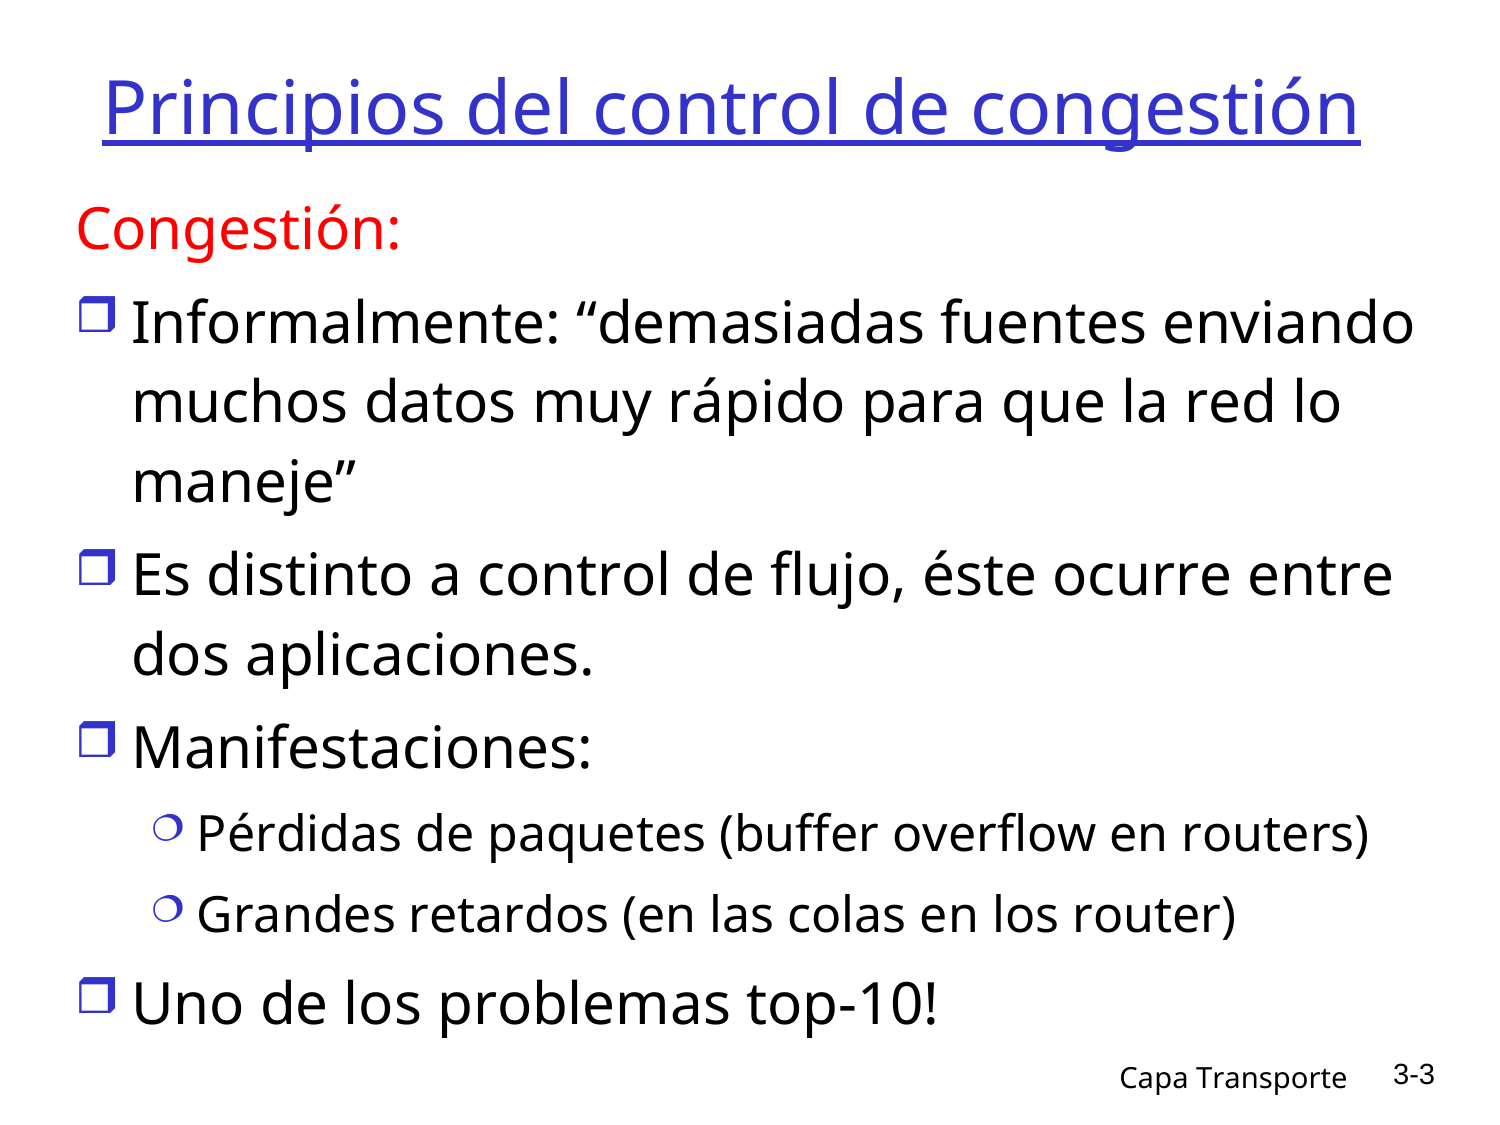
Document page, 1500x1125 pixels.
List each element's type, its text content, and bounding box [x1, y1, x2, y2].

title Principios del control de congestión [87, 15, 1463, 187]
list Congestión: Informalmente: “demasiadas fuentes enviando muchos datos muy rápido para que la red lo maneje” Es distinto a control de flujo, éste ocurre entre dos aplicaciones. Manifestaciones: Pérdidas de paquetes (buffer overflow en routers) Grandes retardos (en las colas en los router) Uno de los problemas top-10! [75, 187, 1463, 1013]
